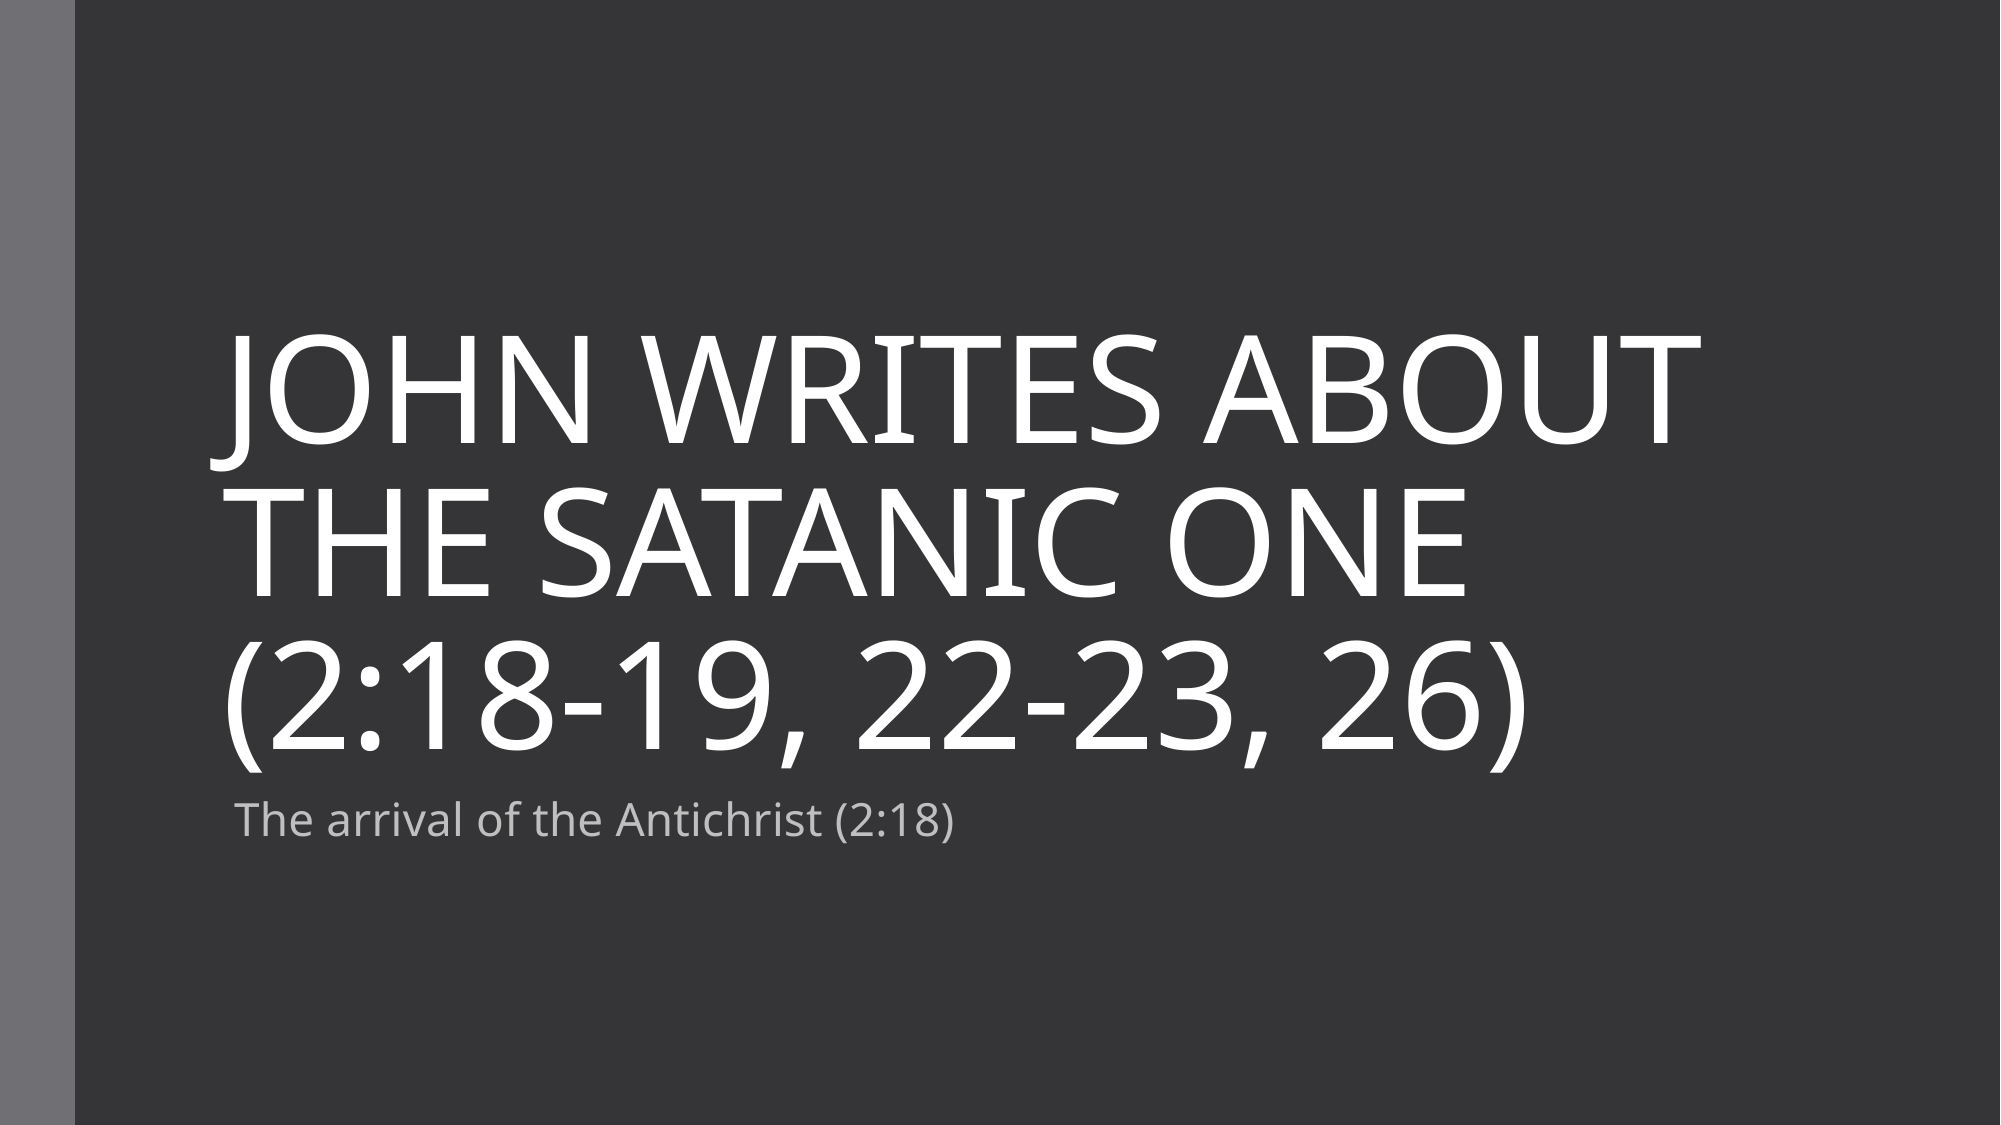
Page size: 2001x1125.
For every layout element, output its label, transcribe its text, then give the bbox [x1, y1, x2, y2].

subtitle The arrival of the Antichrist (2:18) [206, 787, 1752, 1066]
title JOHN WRITES ABOUT THE SATANIC ONE (2:18-19, 22-23, 26) [206, 124, 1752, 787]
